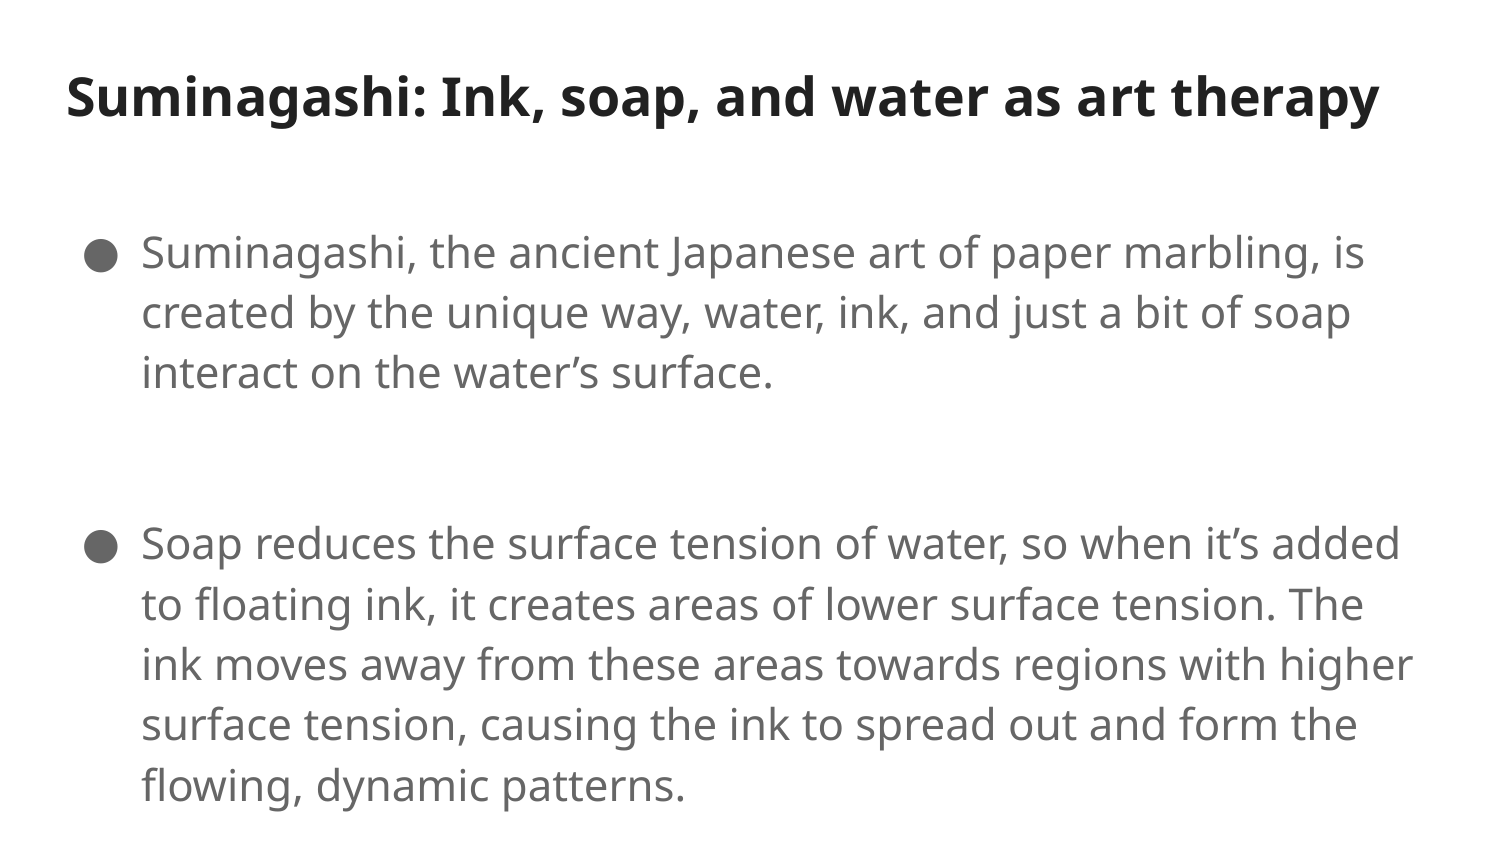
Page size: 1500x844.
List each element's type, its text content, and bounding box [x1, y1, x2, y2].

title Suminagashi: Ink, soap, and water as art therapy [51, 48, 1449, 180]
list Suminagashi, the ancient Japanese art of paper marbling, is created by the unique way, water, ink, and just a bit of soap interact on the water’s surface. Soap reduces the surface tension of water, so when it’s added to floating ink, it creates areas of lower surface tension. The ink moves away from these areas towards regions with higher surface tension, causing the ink to spread out and form the flowing, dynamic patterns. [51, 201, 1449, 750]
